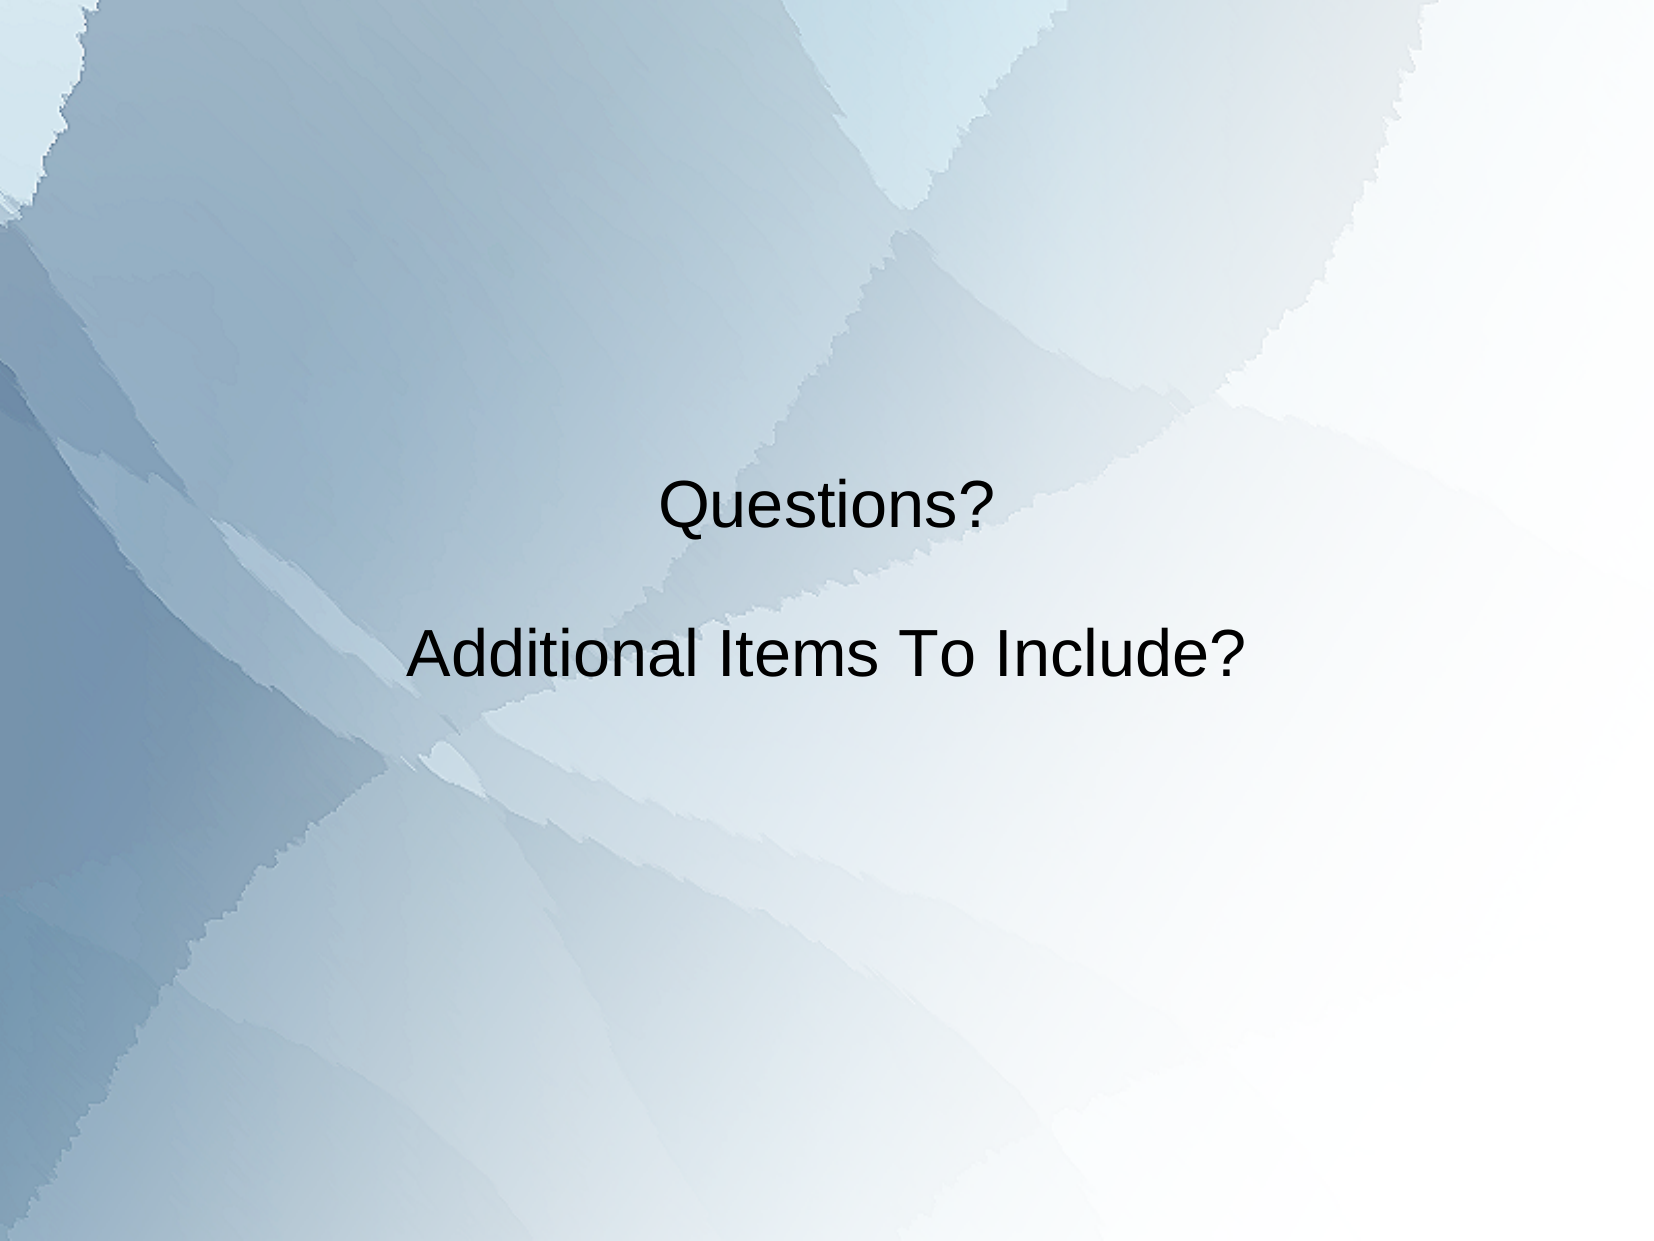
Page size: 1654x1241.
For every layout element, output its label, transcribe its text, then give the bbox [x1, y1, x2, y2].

subtitle Questions? Additional Items To Include? [82, 56, 1571, 1102]
picture [0, 0, 1654, 1241]
